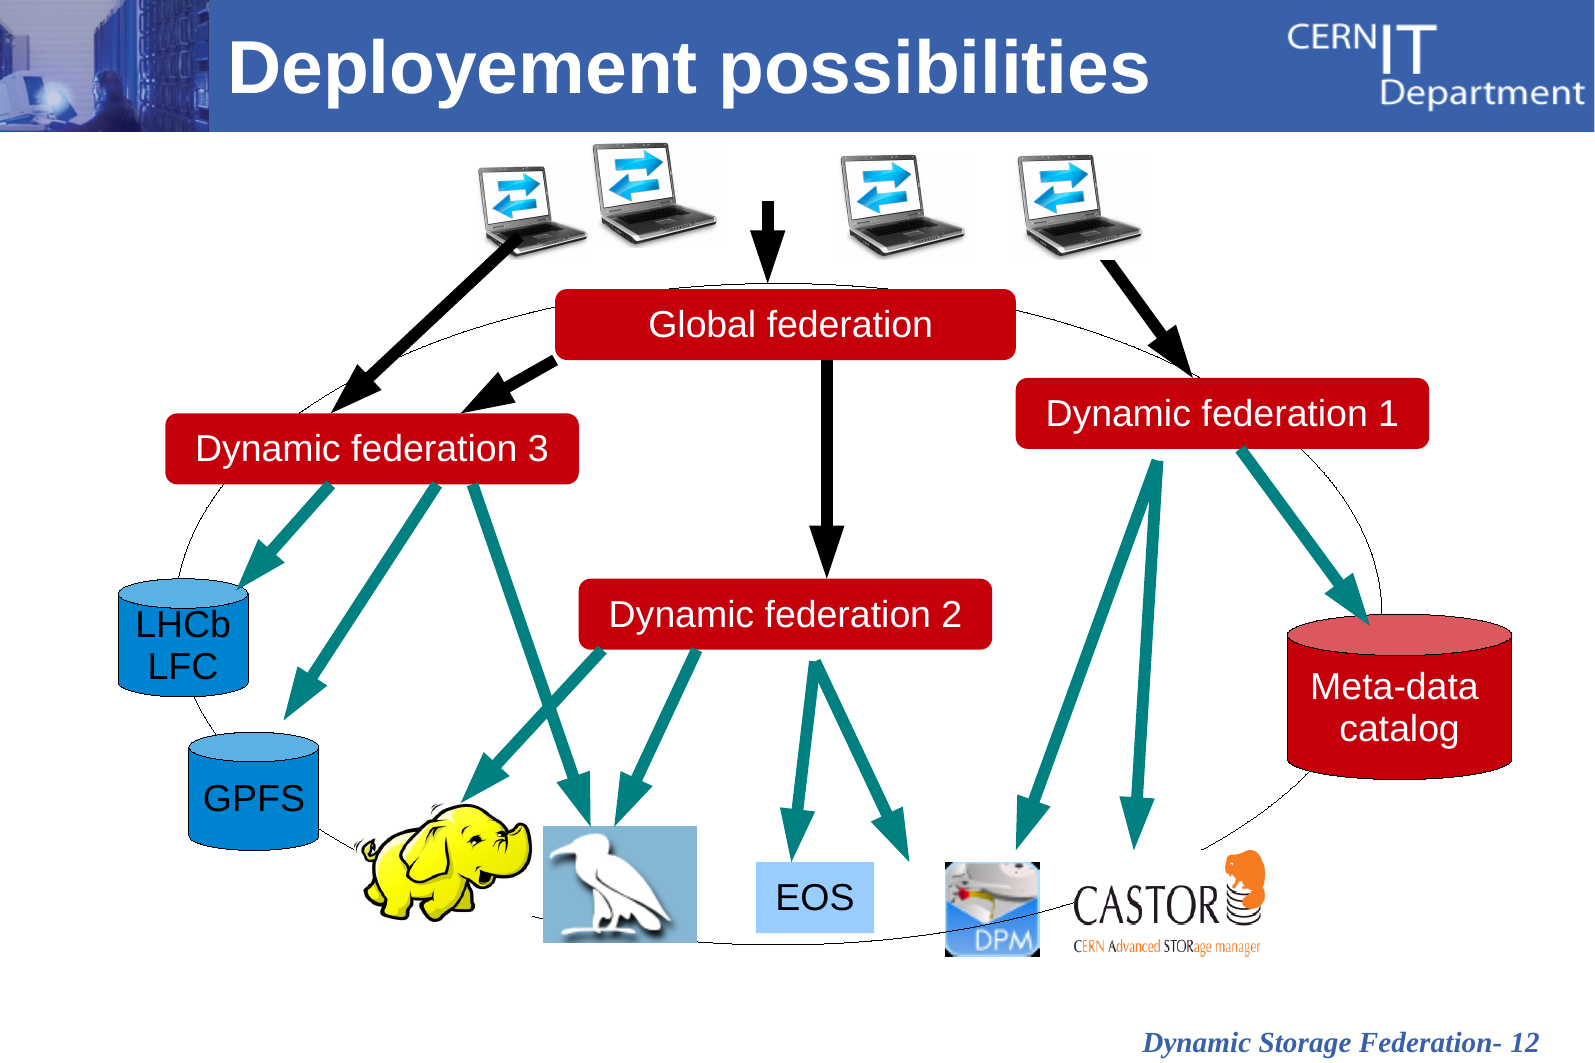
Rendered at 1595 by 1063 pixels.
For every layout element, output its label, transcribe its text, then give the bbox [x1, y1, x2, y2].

picture [209, 0, 1595, 132]
text_box EOS [755, 862, 875, 934]
picture [1074, 850, 1265, 957]
text_box GPFS [188, 748, 319, 851]
text_box Dynamic federation 1 [1015, 377, 1430, 449]
text_box Dynamic federation 3 [165, 413, 579, 485]
text_box Dynamic federation 2 [578, 578, 993, 650]
picture [354, 803, 532, 922]
picture [945, 862, 1040, 957]
picture [543, 826, 697, 943]
text_box [153, 177, 484, 360]
picture [476, 141, 721, 260]
text_box [1116, 177, 1548, 360]
text_box Meta-data catalog [1287, 637, 1512, 780]
text_box Deployement possibilities [212, 18, 1347, 117]
text_box LHCb LFC [118, 594, 249, 697]
picture [838, 153, 969, 260]
text_box Global federation [555, 289, 1016, 361]
picture [1015, 153, 1146, 260]
text_box [398, 177, 1166, 360]
